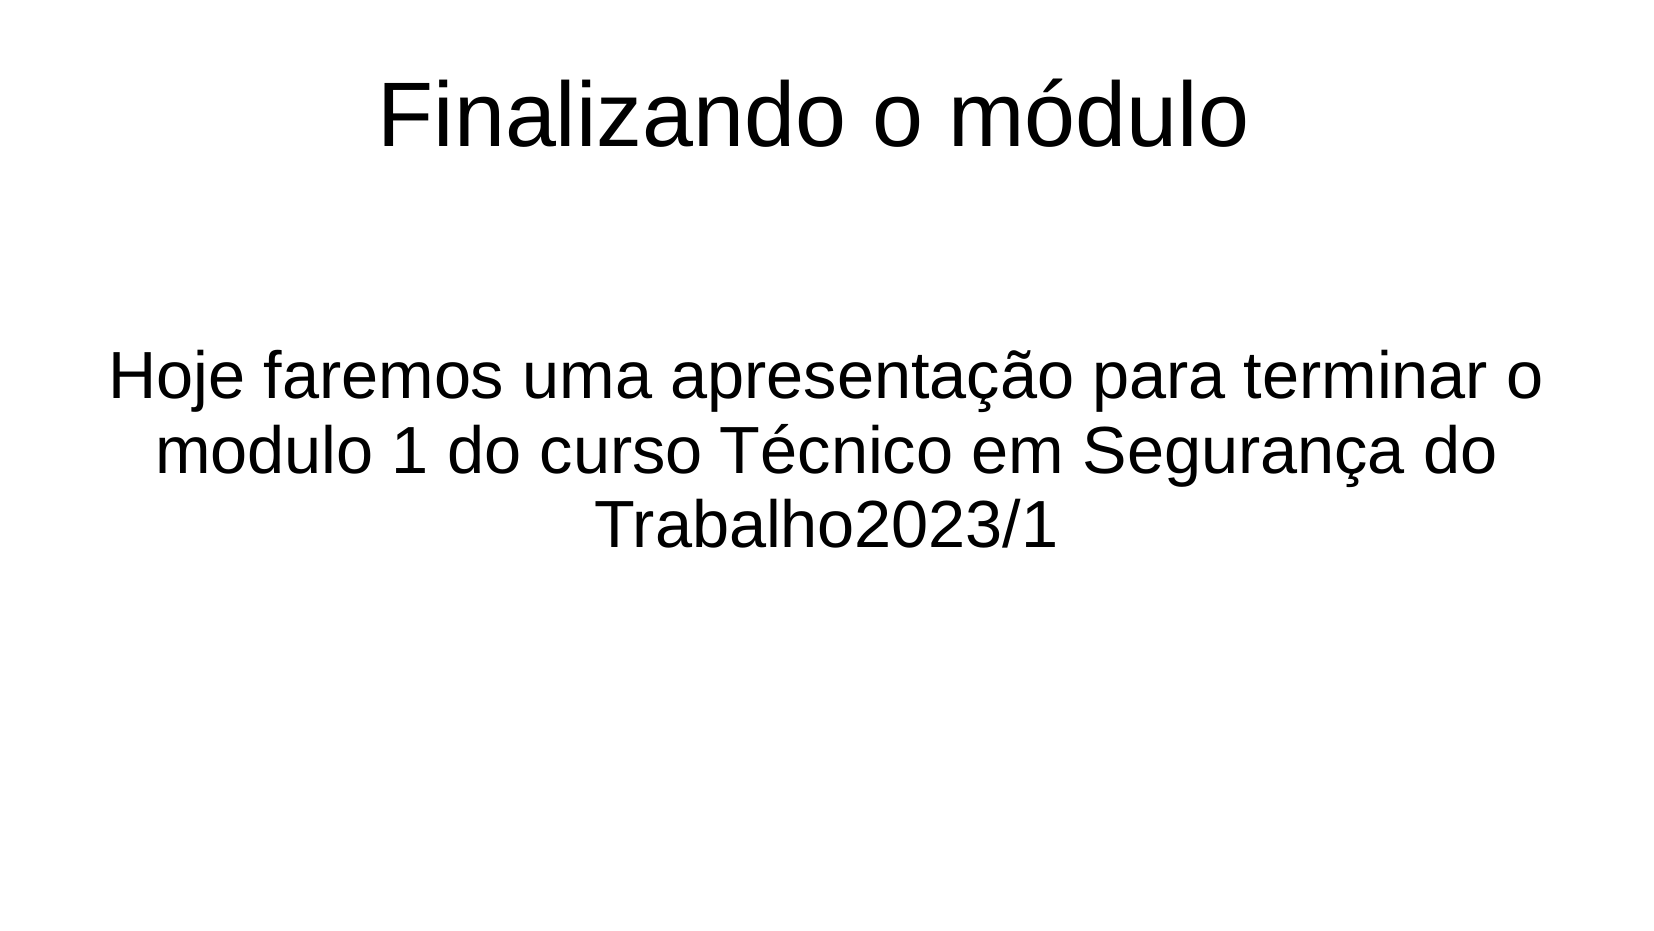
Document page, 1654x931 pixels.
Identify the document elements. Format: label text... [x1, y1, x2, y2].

title Finalizando o módulo [82, 37, 1571, 193]
subtitle Hoje faremos uma apresentação para terminar o modulo 1 do curso Técnico em Segurança do Trabalho2023/1 [82, 217, 1571, 758]
